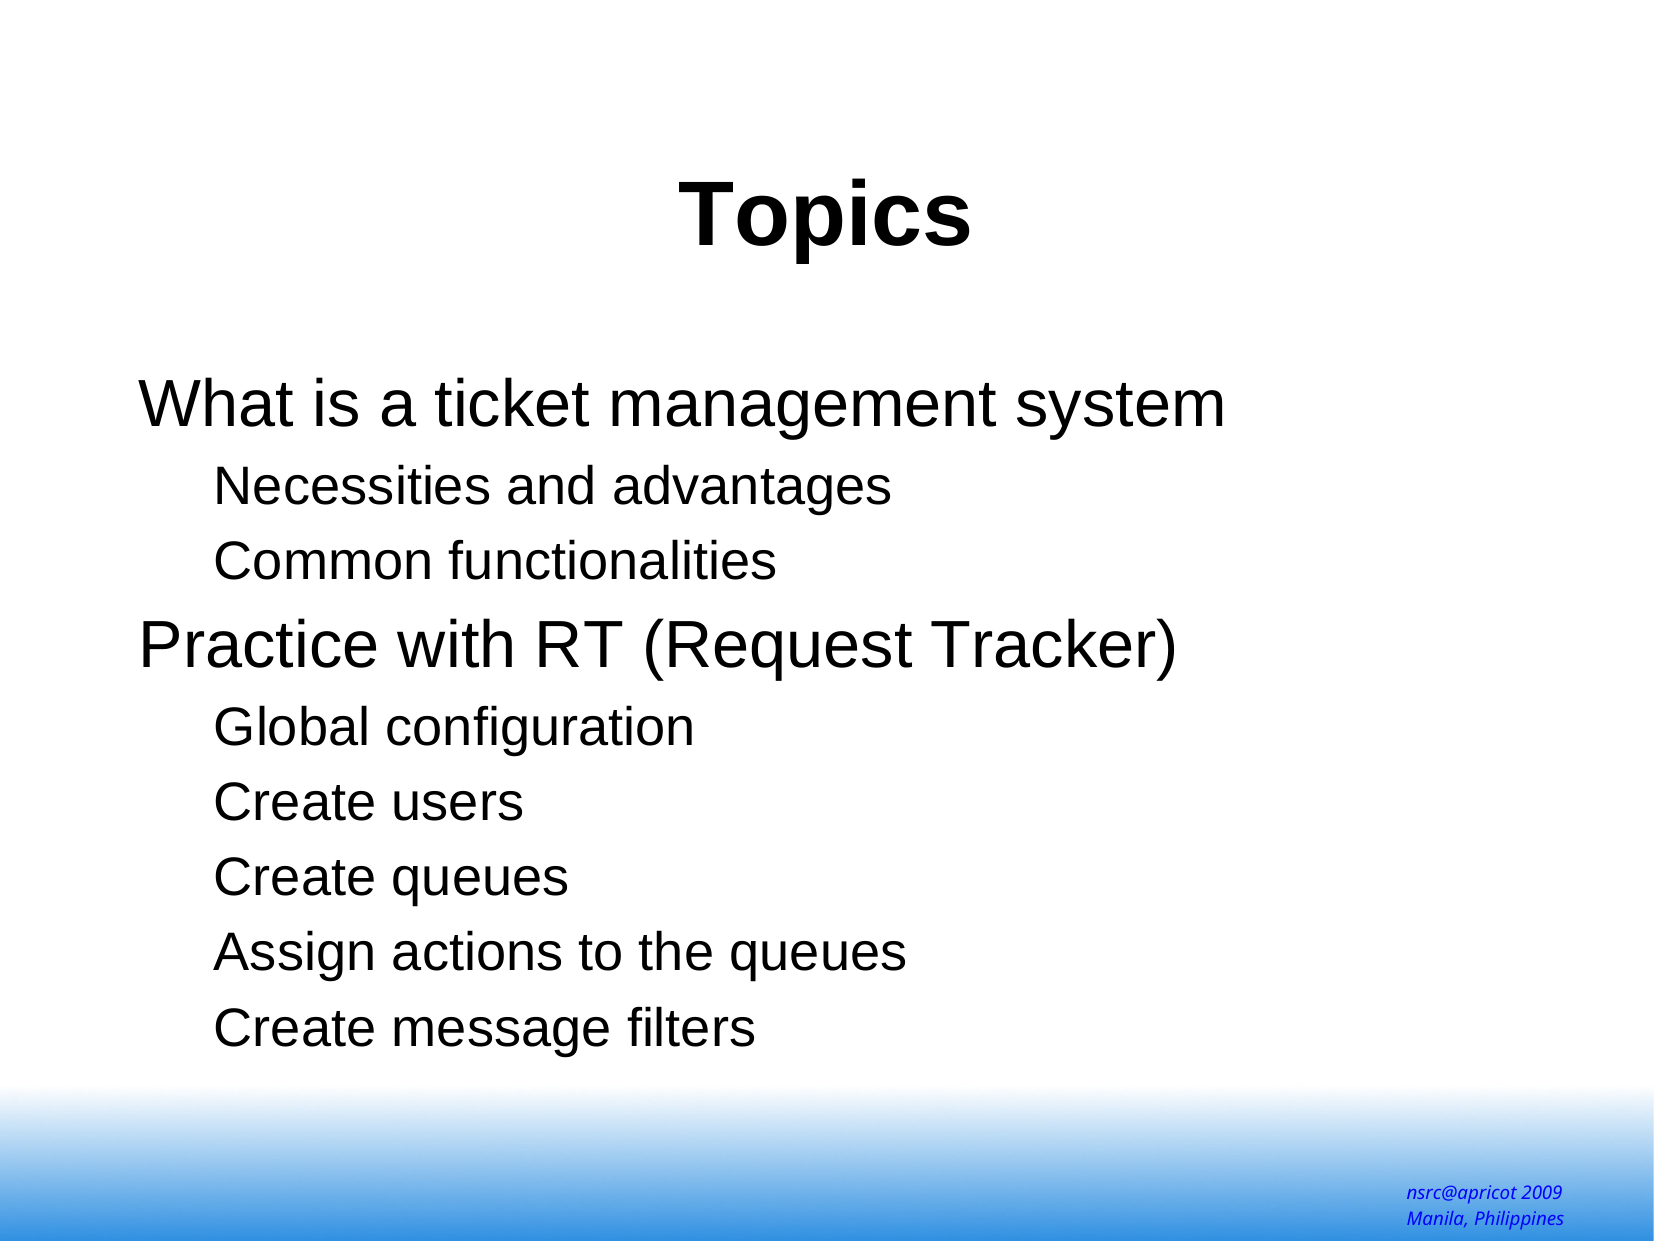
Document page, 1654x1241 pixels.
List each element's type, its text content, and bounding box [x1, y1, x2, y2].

list What is a ticket management system Necessities and advantages Common functionalities Practice with RT (Request Tracker) Global configuration Create users Create queues Assign actions to the queues Create message filters [124, 358, 1530, 1103]
title Topics [124, 110, 1530, 317]
picture [0, 1083, 1654, 1241]
